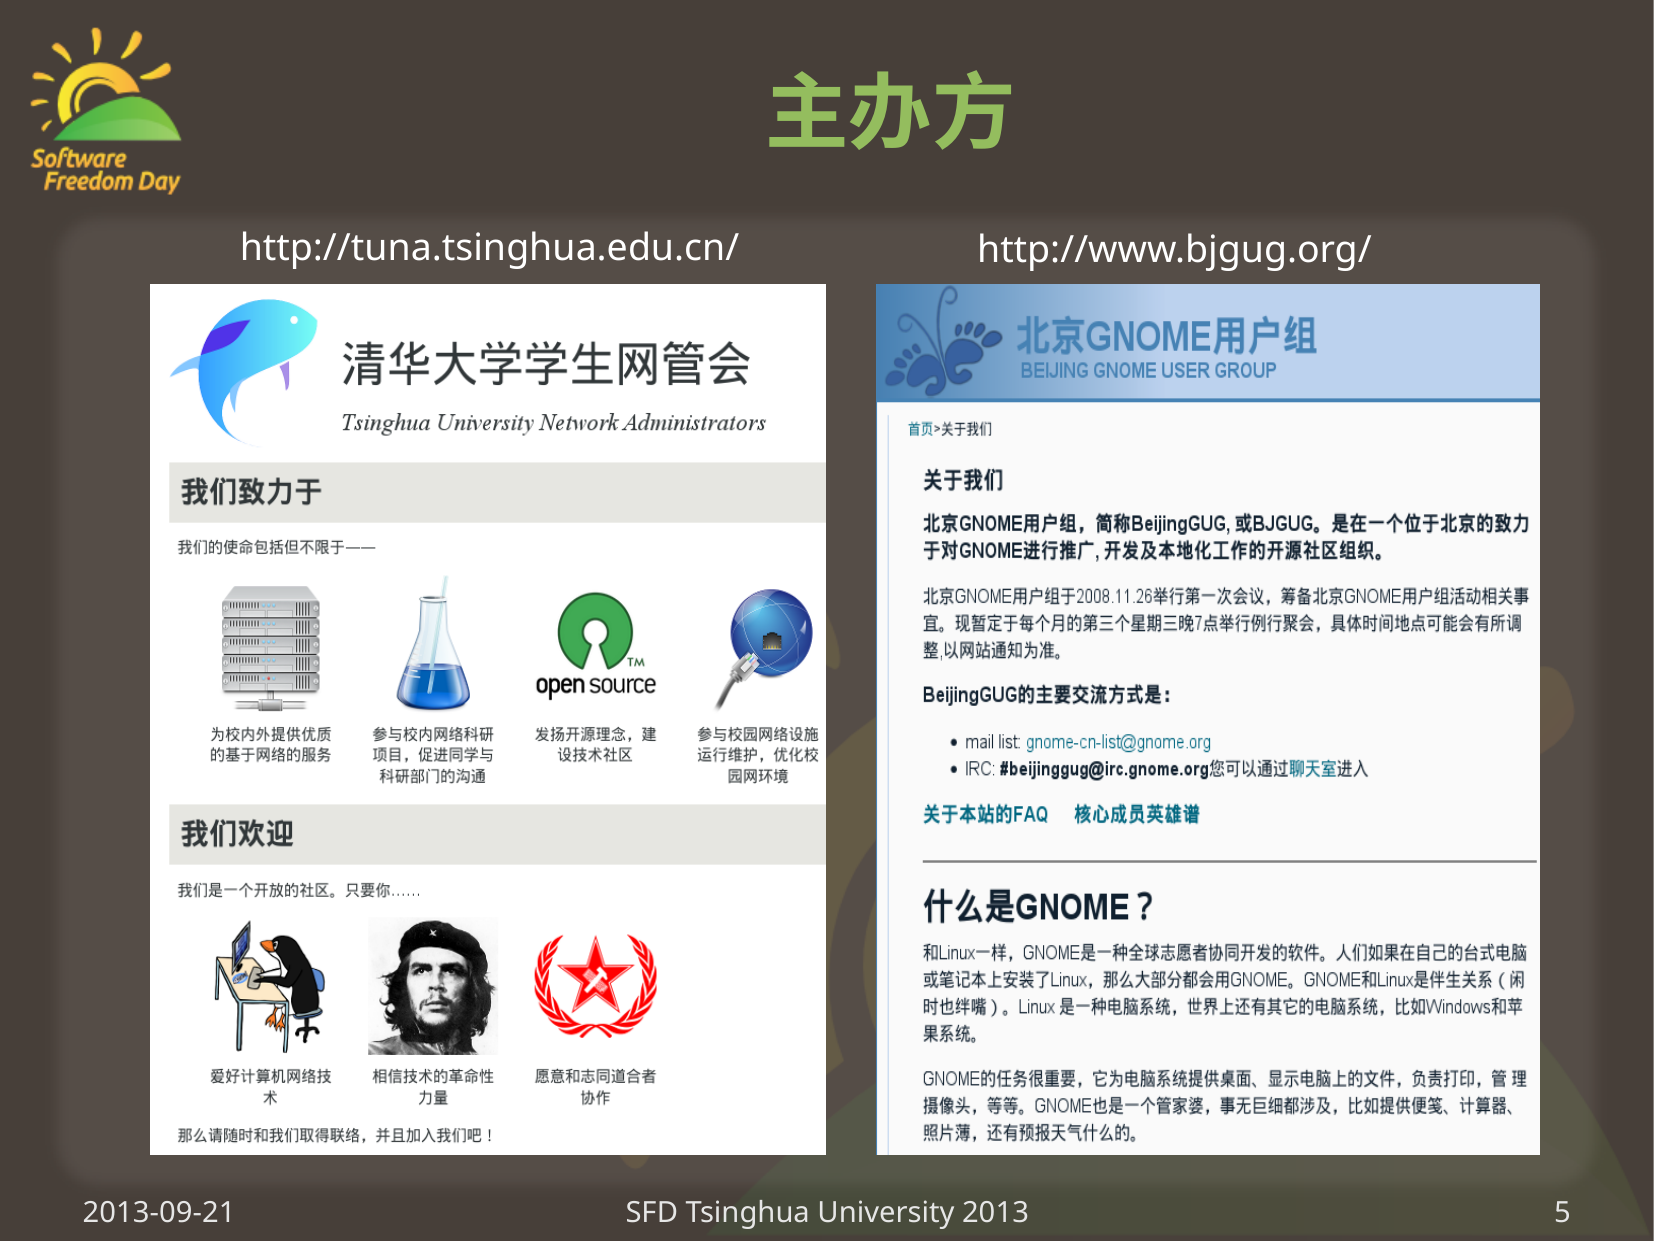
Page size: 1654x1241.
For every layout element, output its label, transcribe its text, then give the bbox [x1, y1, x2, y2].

title 主办方 [210, 9, 1571, 205]
text_box http://tuna.tsinghua.edu.cn/ [225, 213, 773, 284]
picture [0, 0, 1654, 1241]
text_box http://www.bjgug.org/ [962, 215, 1411, 286]
